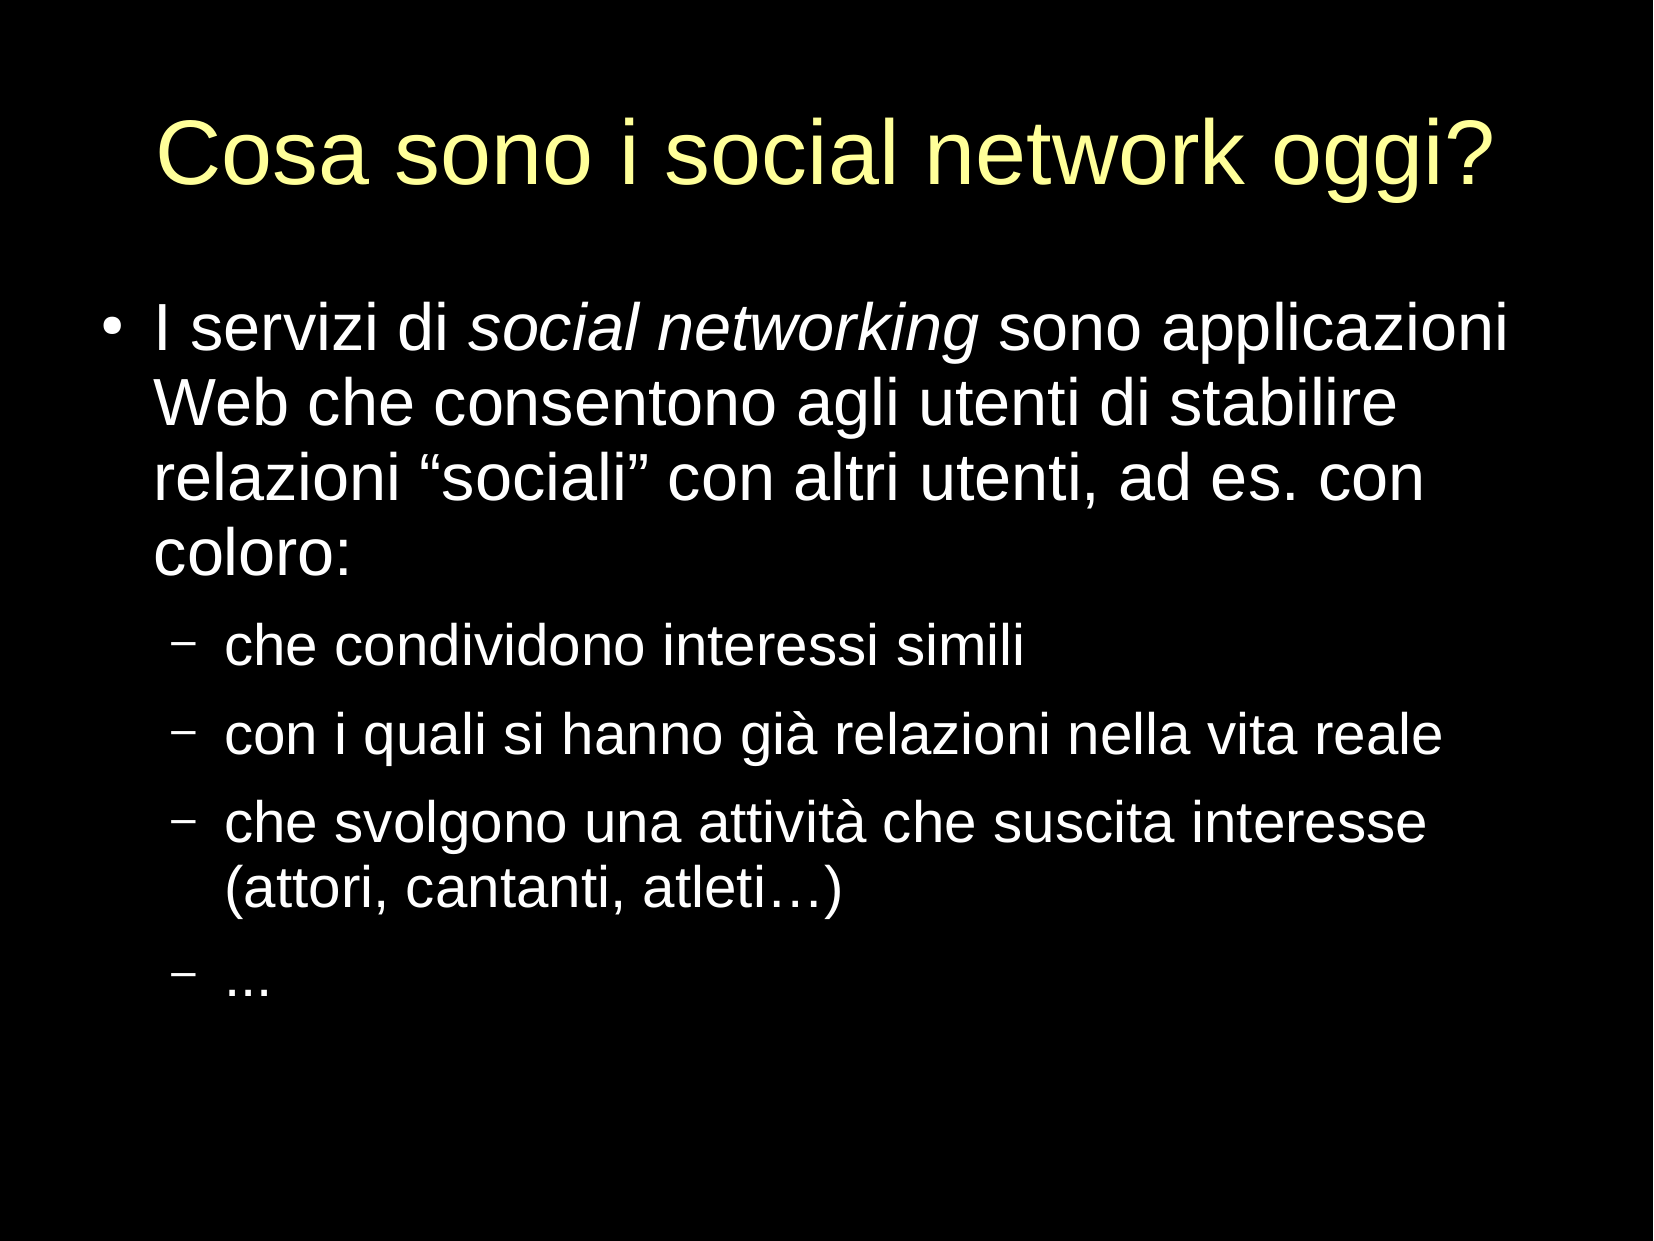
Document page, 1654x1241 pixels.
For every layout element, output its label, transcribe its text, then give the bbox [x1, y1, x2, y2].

list I servizi di social networking sono applicazioni Web che consentono agli utenti di stabilire relazioni “sociali” con altri utenti, ad es. con coloro: che condividono interessi simili con i quali si hanno già relazioni nella vita reale che svolgono una attività che suscita interesse (attori, cantanti, atleti…) ... [82, 290, 1571, 1126]
title Cosa sono i social network oggi? [82, 49, 1571, 257]
